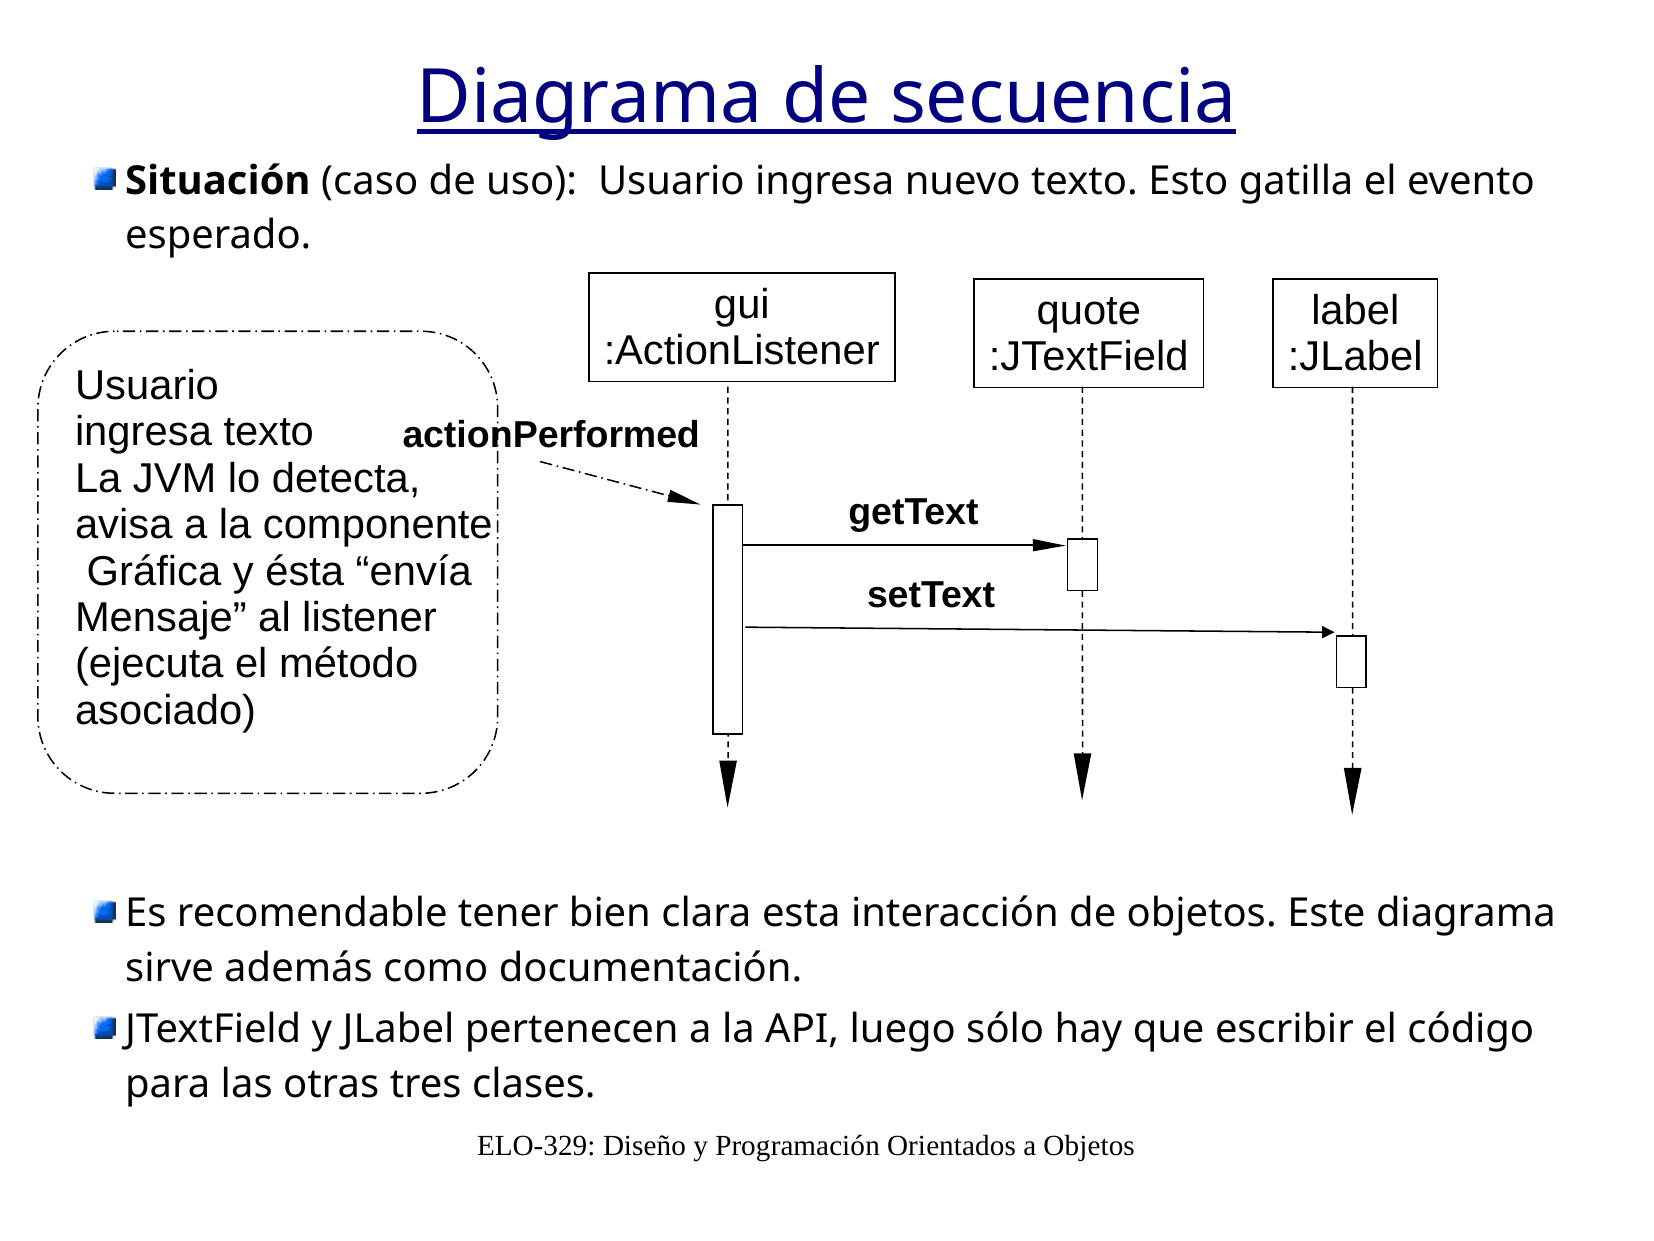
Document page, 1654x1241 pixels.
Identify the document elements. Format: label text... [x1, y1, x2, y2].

text_box quote :JTextField [974, 278, 1204, 388]
text_box setText [852, 565, 1011, 624]
text_box gui :ActionListener [588, 272, 895, 382]
text_box Usuario ingresa texto La JVM lo detecta, avisa a la componente Gráfica y ésta “envía Mensaje” al listener (ejecuta el método asociado) [37, 331, 498, 794]
text_box [1067, 538, 1098, 591]
text_box getText [833, 482, 994, 541]
text_box [713, 504, 743, 734]
text_box [1336, 636, 1367, 688]
text_box label :JLabel [1273, 278, 1438, 388]
title Diagrama de secuencia [82, 43, 1571, 145]
text_box actionPerformed [387, 406, 716, 464]
list Situación (caso de uso): Usuario ingresa nuevo texto. Esto gatilla el evento esperado. Es recomendable tener bien clara esta interacción de objetos. Este diagrama sirve además como documentación. JTextField y JLabel pertenecen a la API, luego sólo hay que escribir el código para las otras tres clases. [82, 151, 1571, 1115]
